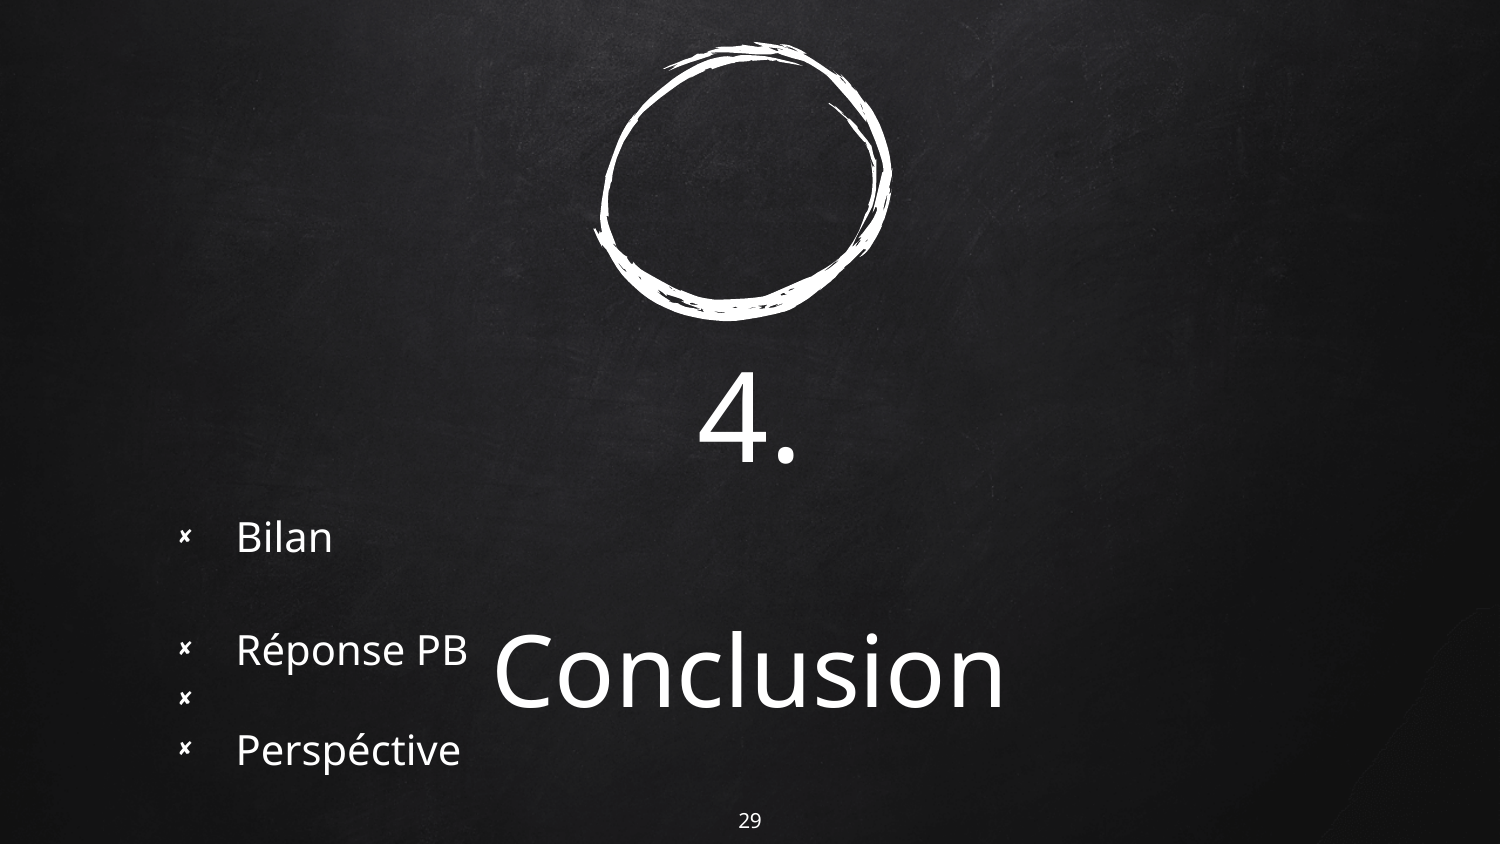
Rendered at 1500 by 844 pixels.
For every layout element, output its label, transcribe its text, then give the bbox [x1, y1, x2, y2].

text_box [593, 41, 893, 322]
text_box 29 [705, 792, 796, 844]
title 4. Conclusion [112, 322, 1388, 513]
subtitle Bilan Réponse PB Perspéctive [128, 433, 1404, 809]
